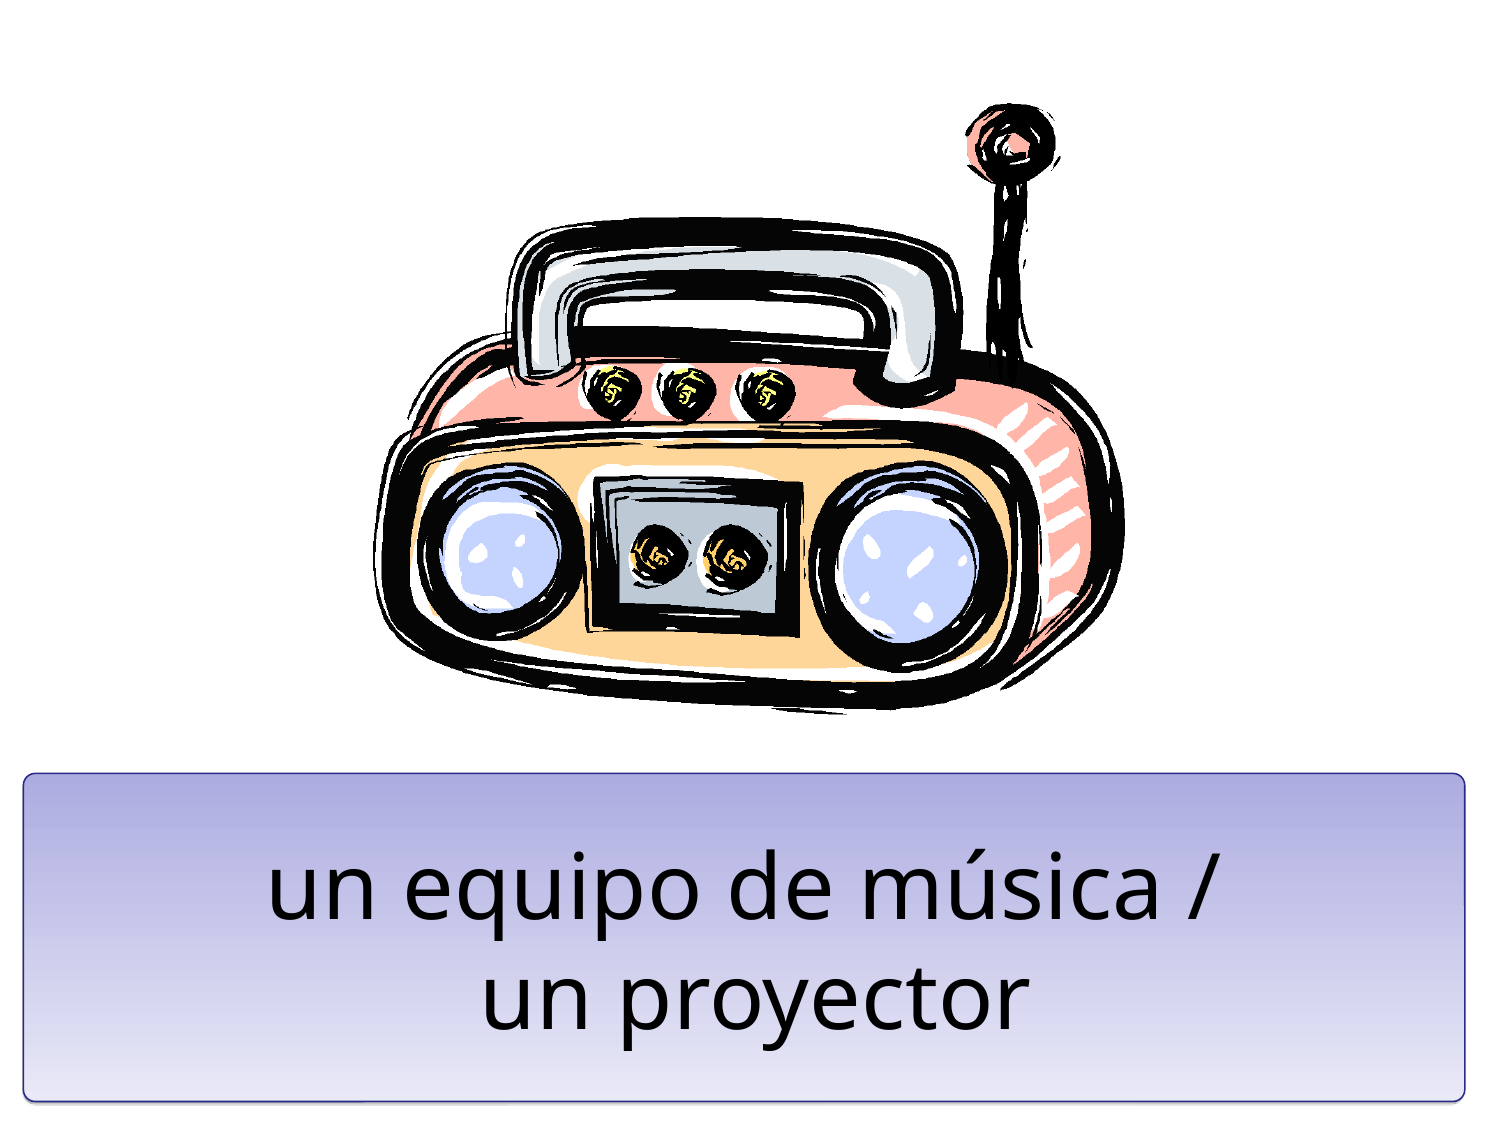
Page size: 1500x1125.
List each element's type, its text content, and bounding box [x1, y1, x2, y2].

text_box un equipo de música / un proyector [23, 773, 1465, 1102]
picture [363, 93, 1134, 724]
